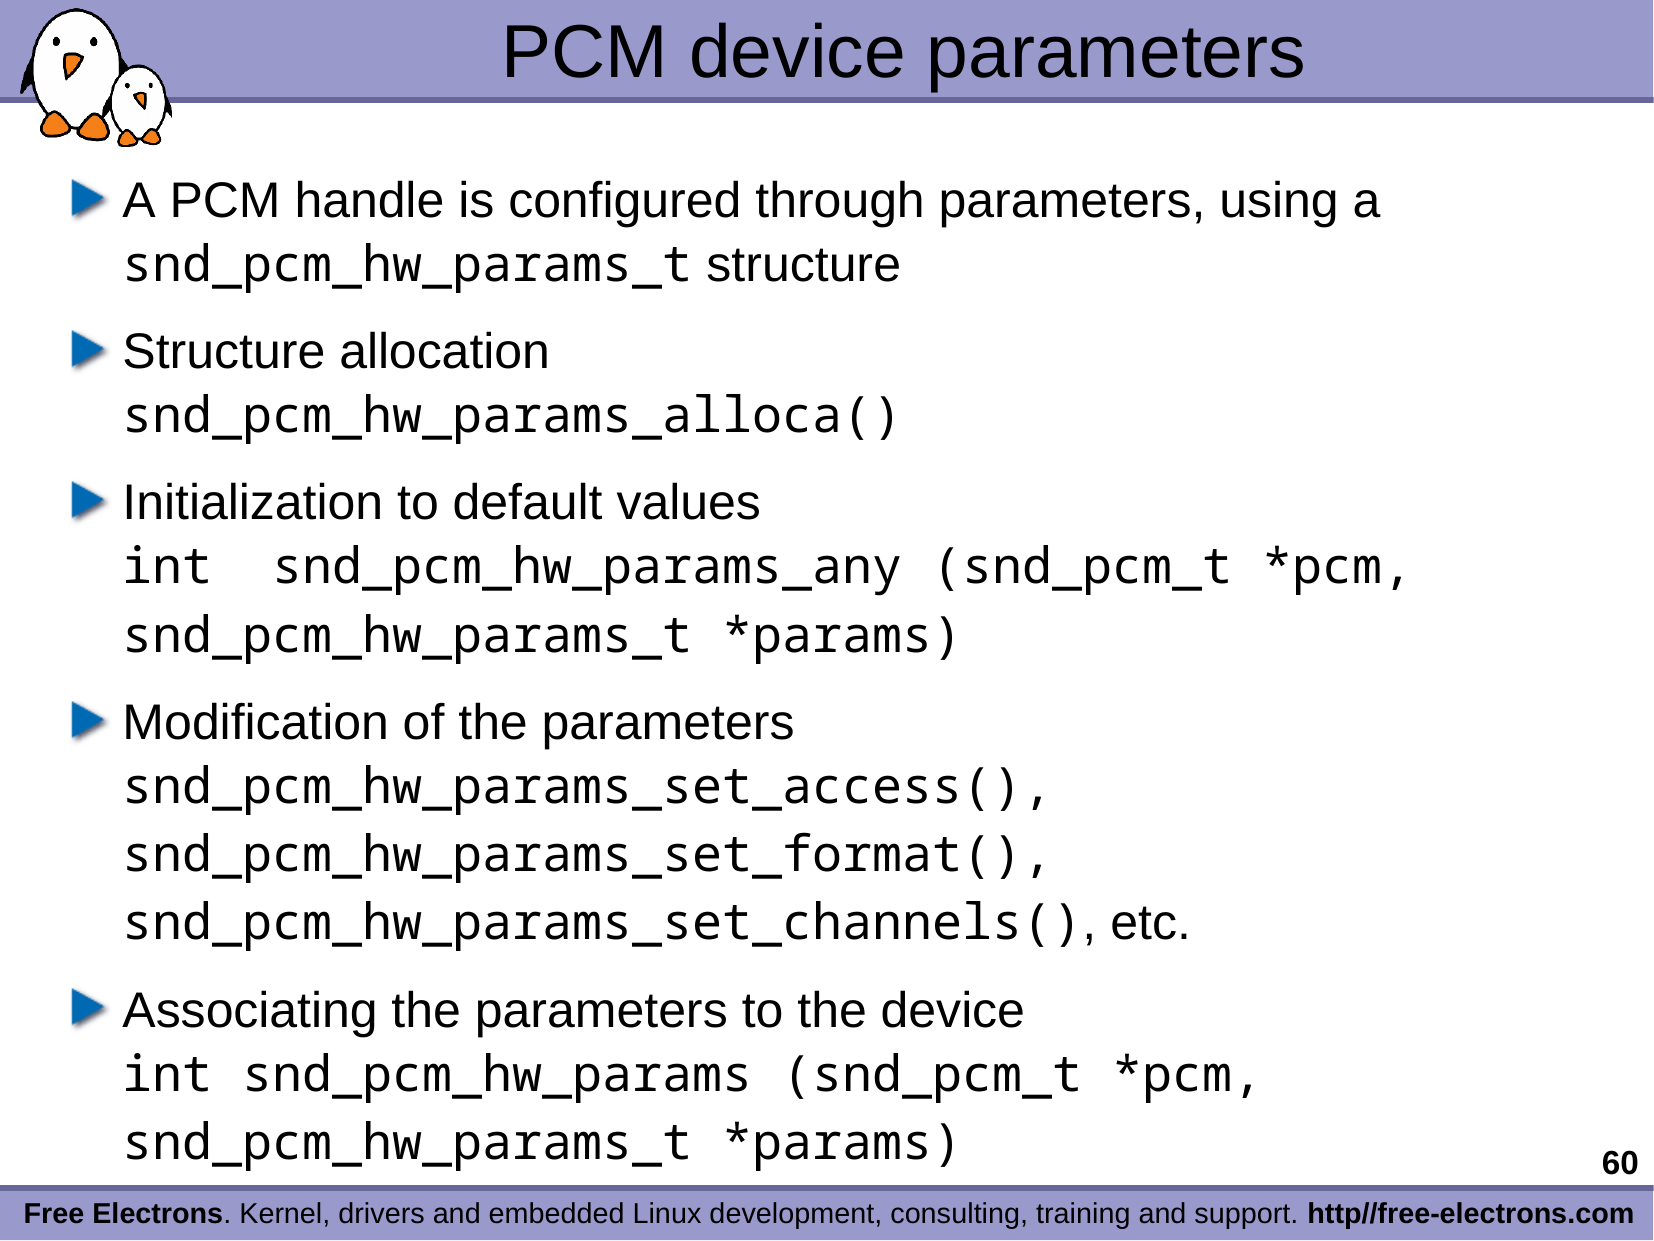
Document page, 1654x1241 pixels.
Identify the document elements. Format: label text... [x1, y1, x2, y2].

list A PCM handle is configured through parameters, using a snd_pcm_hw_params_t structure Structure allocation snd_pcm_hw_params_alloca() Initialization to default values int snd_pcm_hw_params_any (snd_pcm_t *pcm, snd_pcm_hw_params_t *params) Modification of the parameters snd_pcm_hw_params_set_access(), snd_pcm_hw_params_set_format(), snd_pcm_hw_params_set_channels(), etc. Associating the parameters to the device int snd_pcm_hw_params (snd_pcm_t *pcm, snd_pcm_hw_params_t *params) [51, 172, 1575, 1123]
picture [20, 8, 172, 147]
title PCM device parameters [178, 4, 1631, 98]
